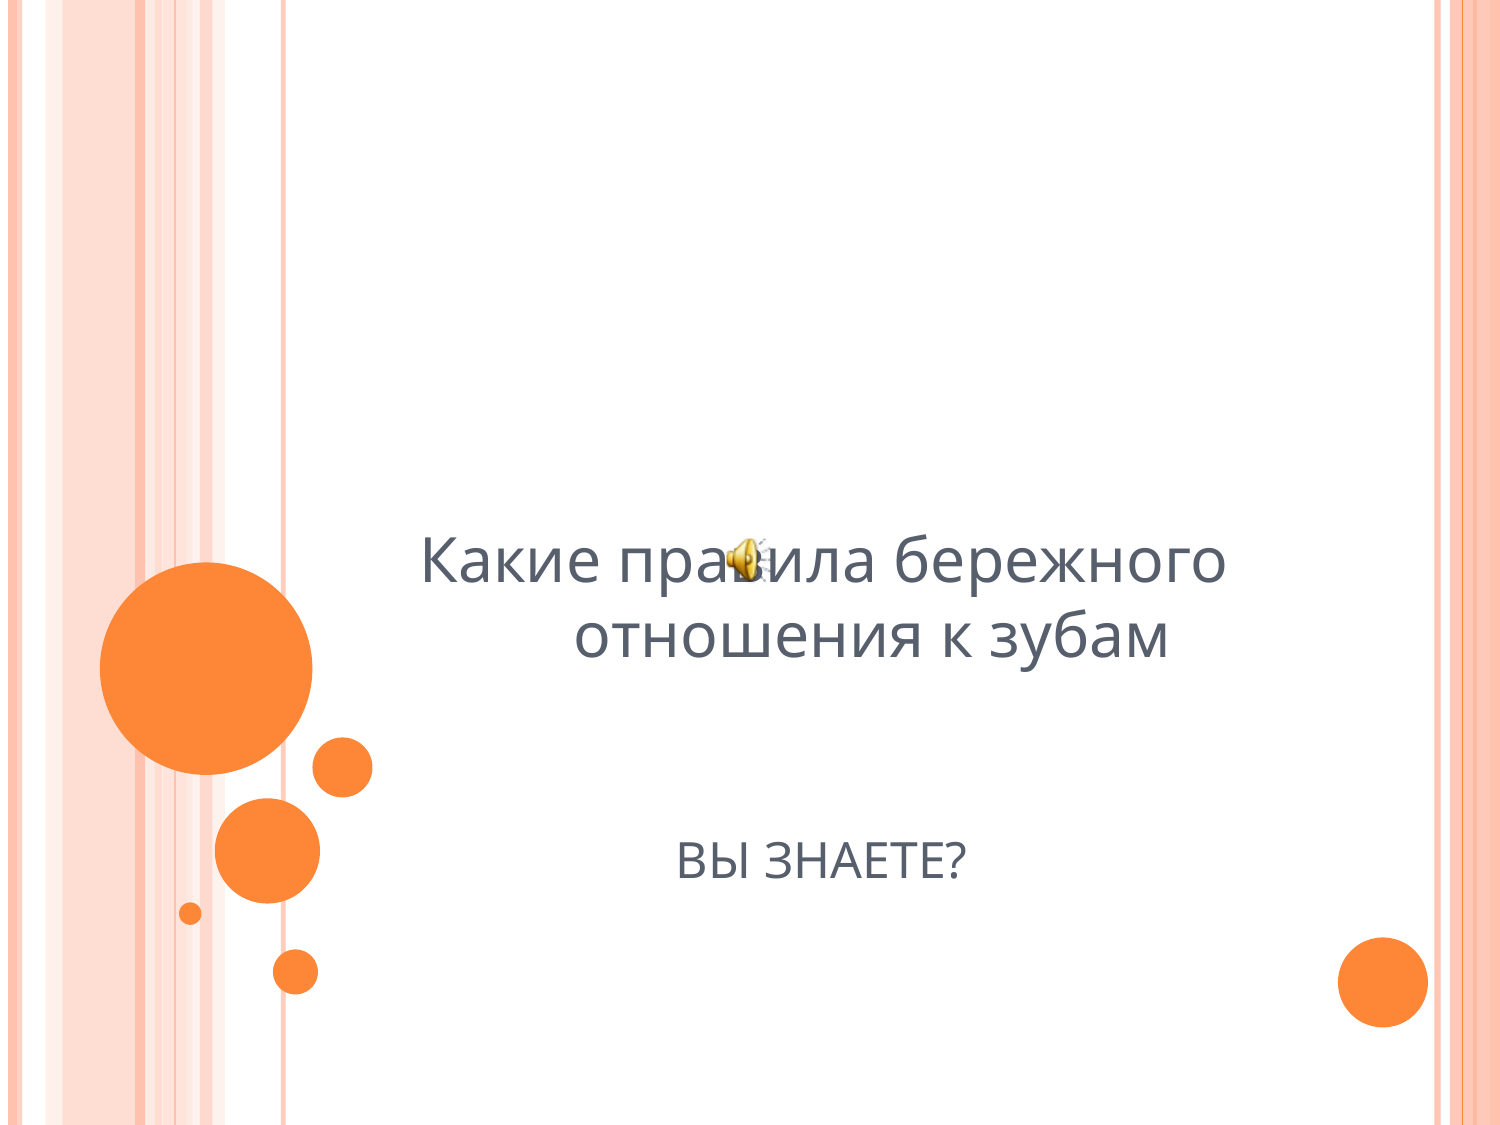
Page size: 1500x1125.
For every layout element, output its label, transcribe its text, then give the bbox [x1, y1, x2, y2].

subtitle ВЫ ЗНАЕТЕ? [375, 820, 1388, 1046]
title Какие правила бережного отношения к зубам [375, 512, 1388, 820]
picture [725, 537, 775, 588]
